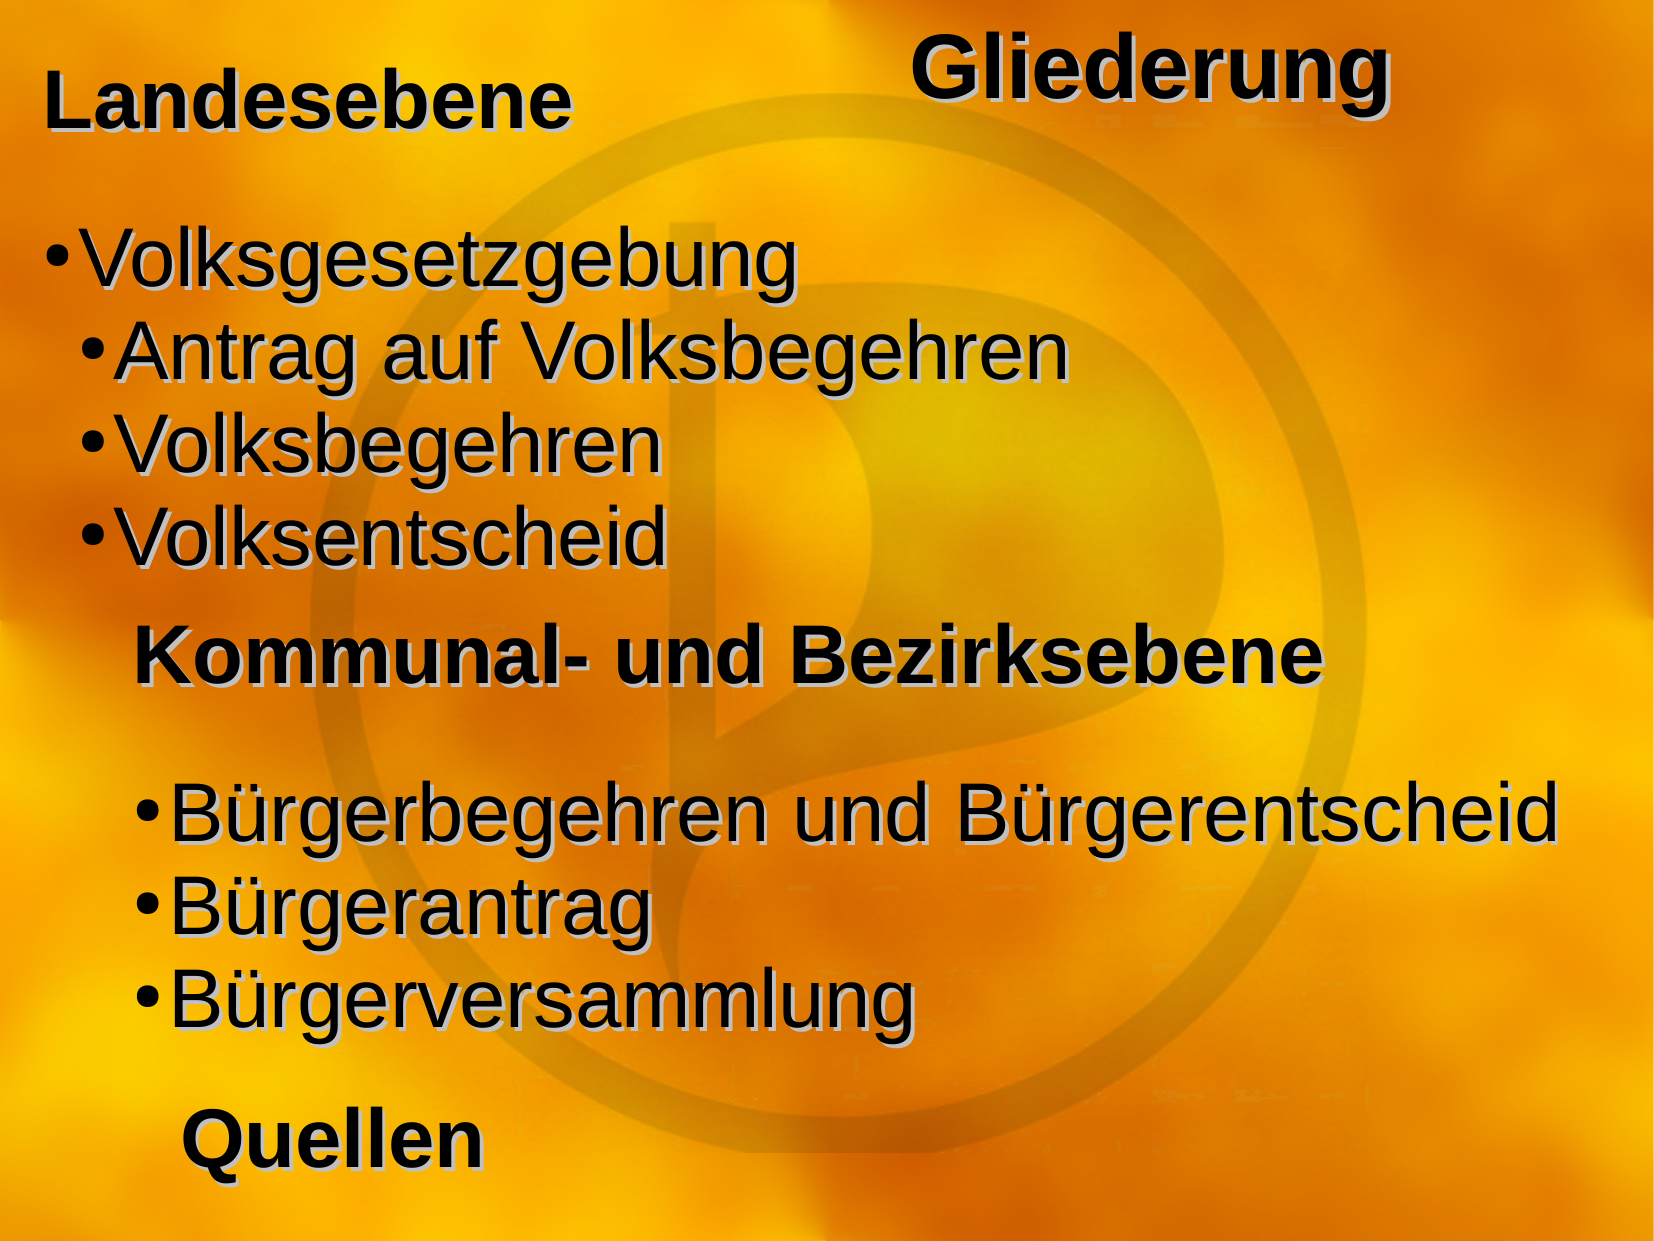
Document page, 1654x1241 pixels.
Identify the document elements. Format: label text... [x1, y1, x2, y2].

text_box Quellen [165, 1085, 501, 1193]
title Gliederung [897, 15, 1406, 119]
picture [0, 0, 1654, 1241]
text_box Landesebene Volksgesetzgebung Antrag auf Volksbegehren Volksbegehren Volksentscheid [27, 45, 1087, 591]
text_box Kommunal- und Bezirksebene Bürgerbegehren und Bürgerentscheid Bürgerantrag Bürgerversammlung [118, 600, 1576, 1053]
